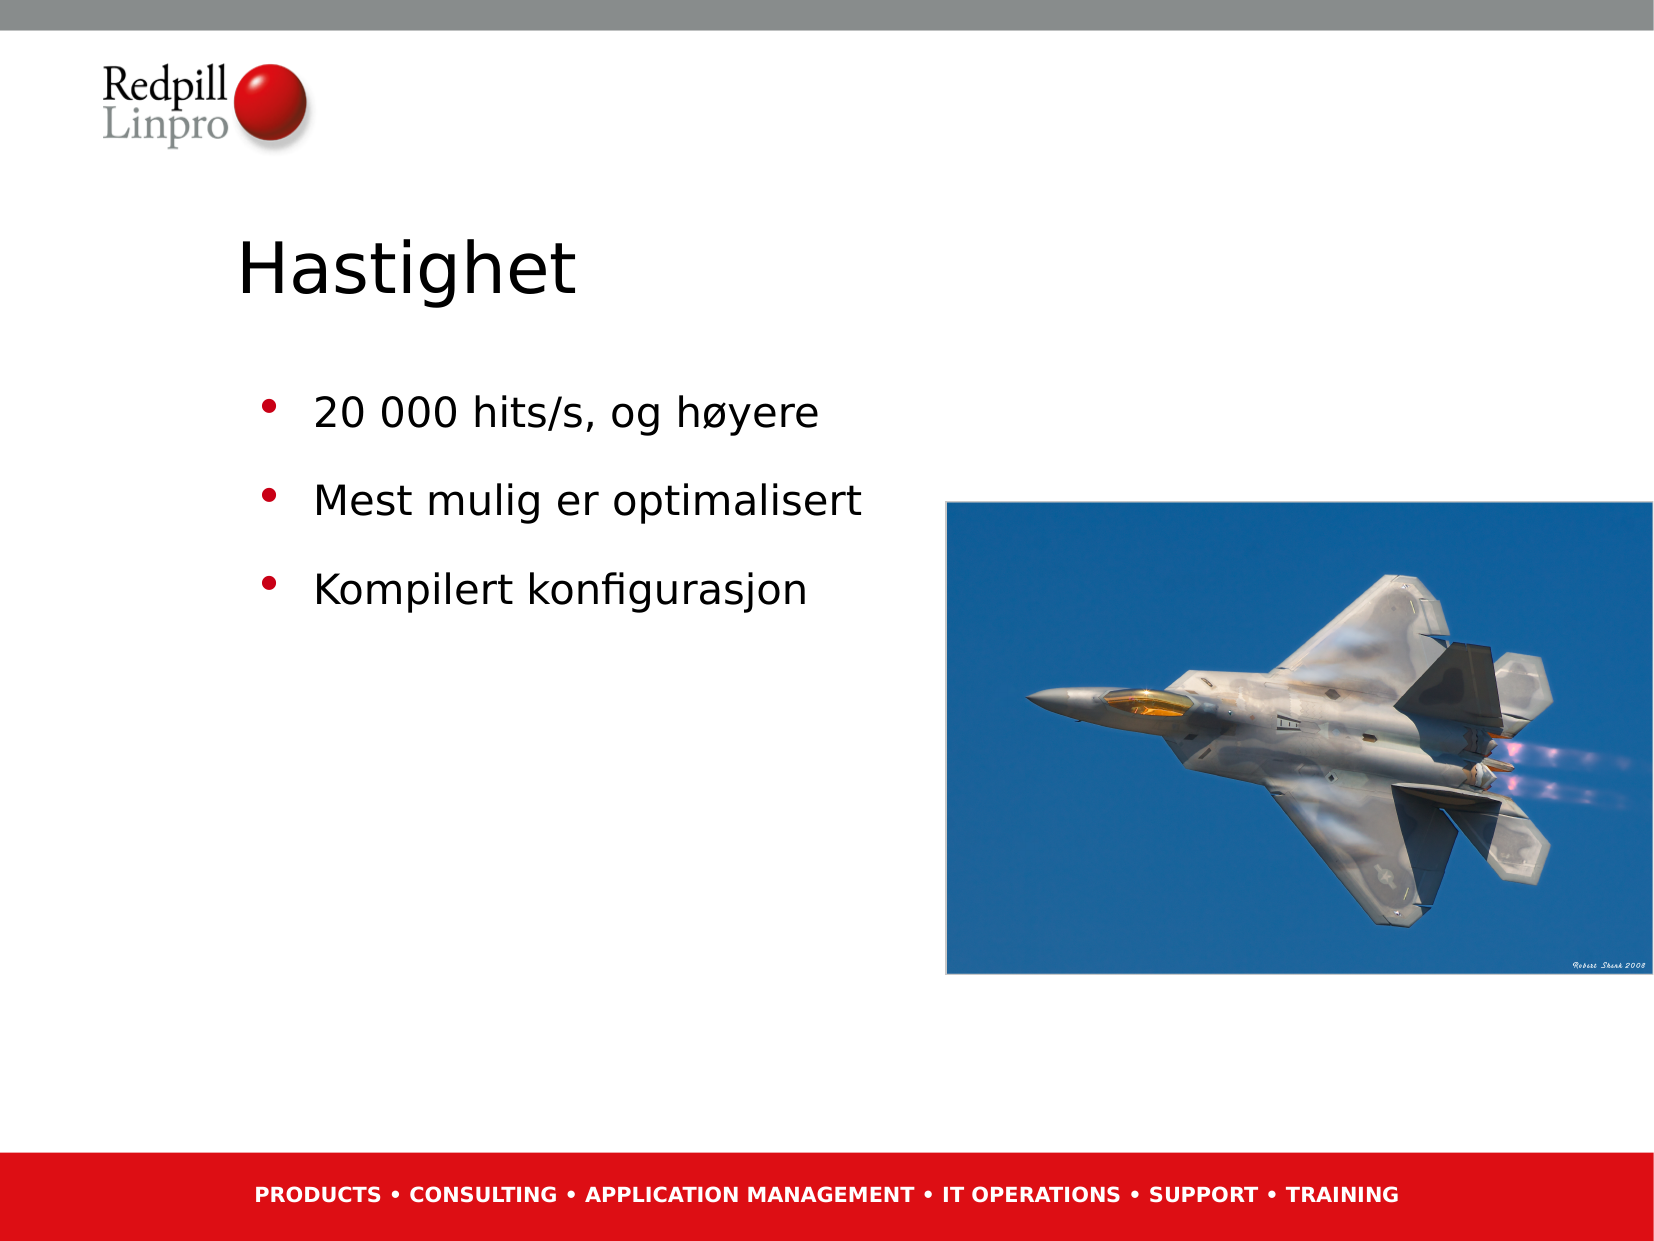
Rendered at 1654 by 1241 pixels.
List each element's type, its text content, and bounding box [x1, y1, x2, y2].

title Hastighet [236, 226, 1447, 325]
list 20 000 hits/s, og høyere Mest mulig er optimalisert Kompilert konfigurasjon [242, 377, 975, 1034]
picture [0, 0, 1654, 1241]
